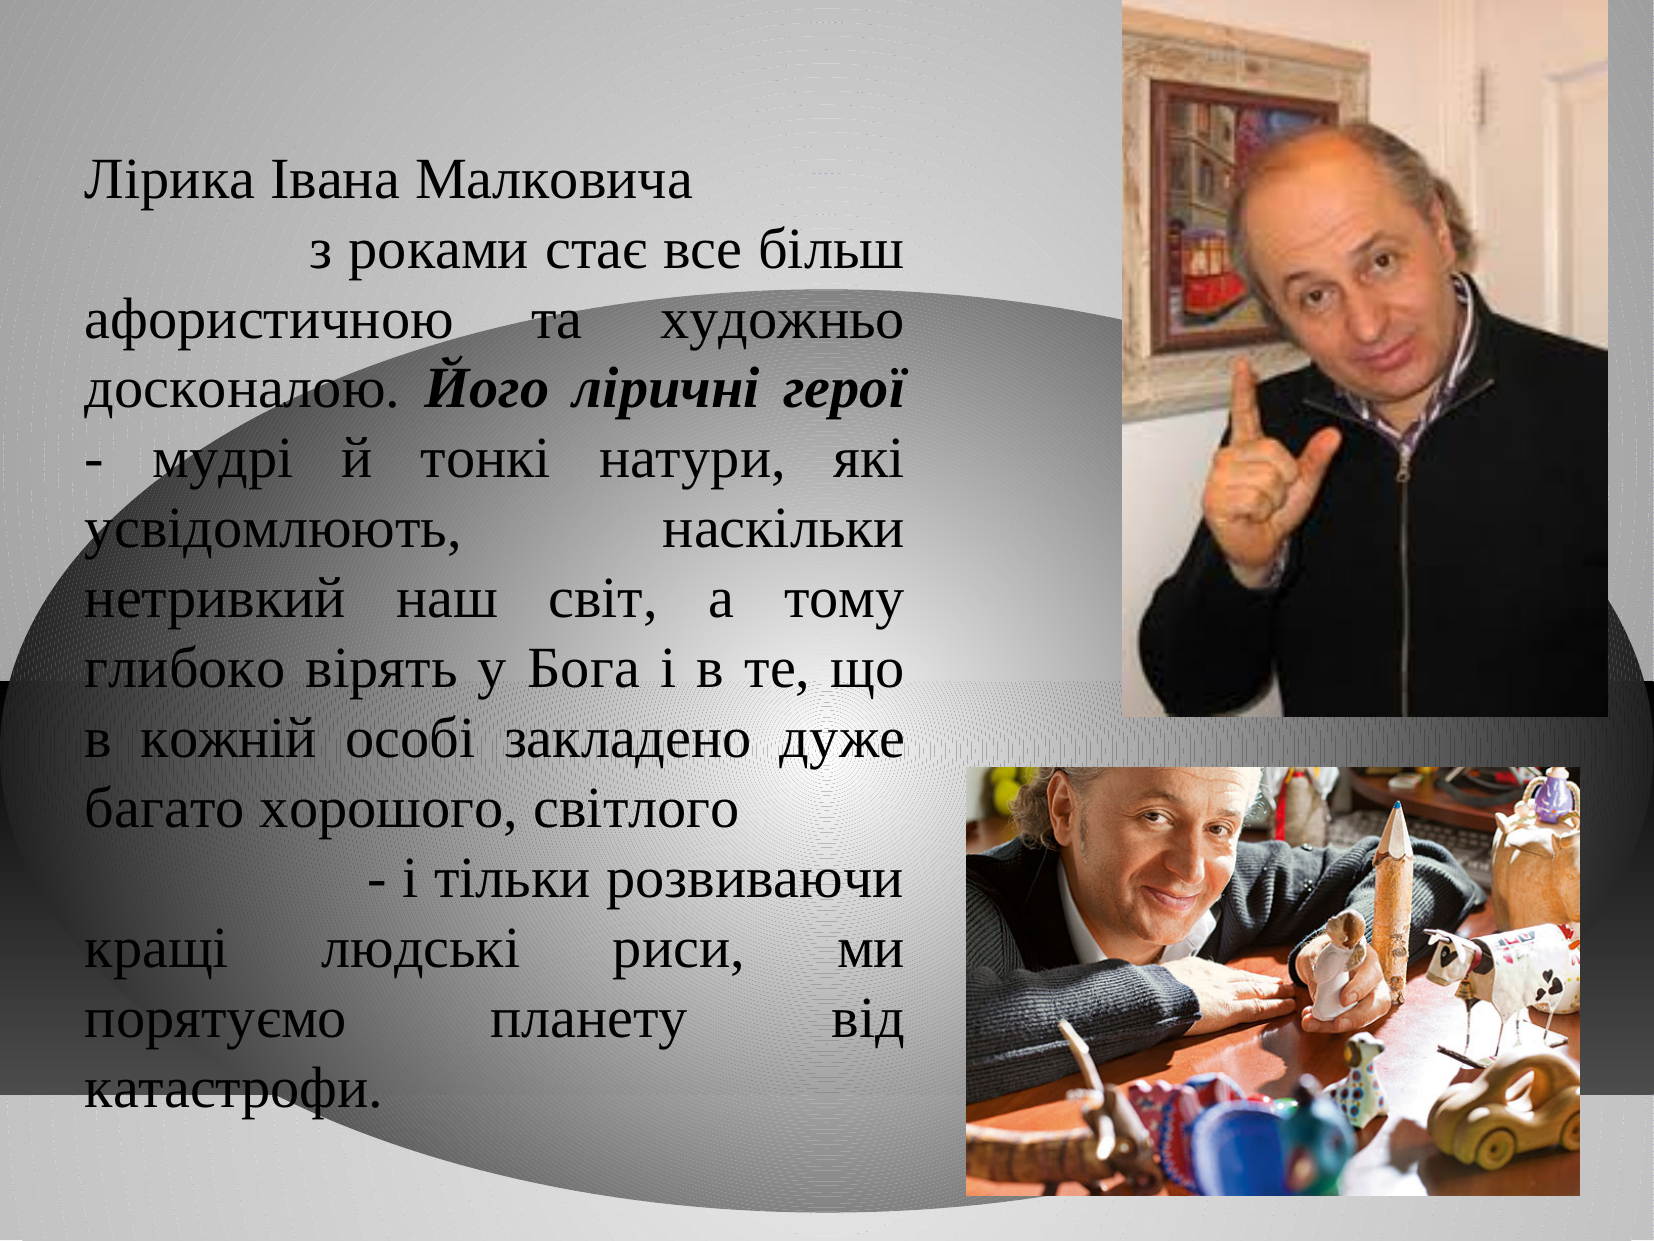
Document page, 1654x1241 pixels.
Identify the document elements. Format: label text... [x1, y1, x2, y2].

picture [1122, 0, 1608, 717]
picture [966, 767, 1580, 1196]
text_box Лірика Івана Малковича з роками стає все більш афористичною та художньо досконалою. Його ліричні герої - мудрі й тонкі натури, які усвідомлюють, наскільки нетривкий наш світ, а тому глибоко вірять у Бога і в те, що в кожній особі закладено дуже багато хорошого, світлого - і тільки розвиваючи кращі людські риси, ми порятуємо планету від катастрофи. [70, 132, 921, 1067]
